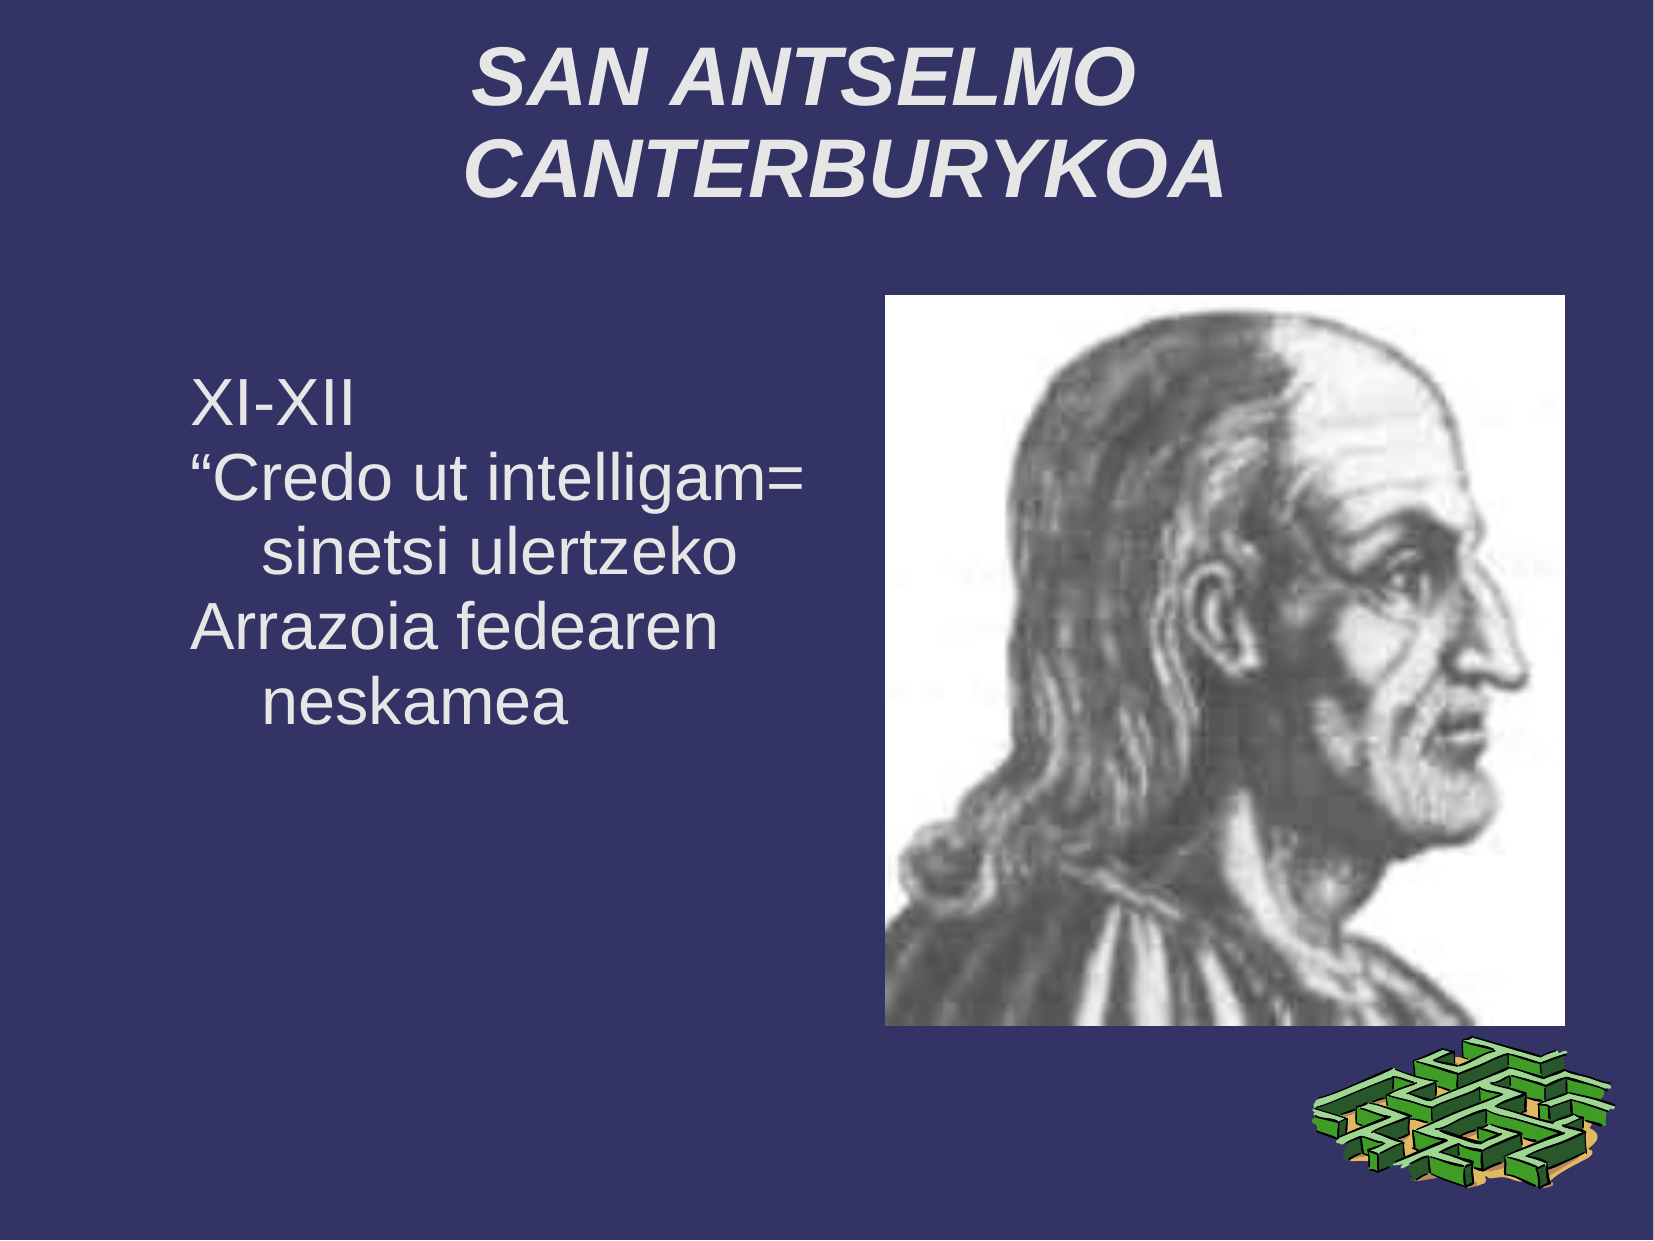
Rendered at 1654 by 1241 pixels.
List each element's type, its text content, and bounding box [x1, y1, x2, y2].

title SAN ANTSELMO CANTERBURYKOA [121, 19, 1534, 227]
list XI-XII “Credo ut intelligam= sinetsi ulertzeko Arrazoia fedearen neskamea [178, 364, 858, 1147]
picture [885, 295, 1565, 1026]
